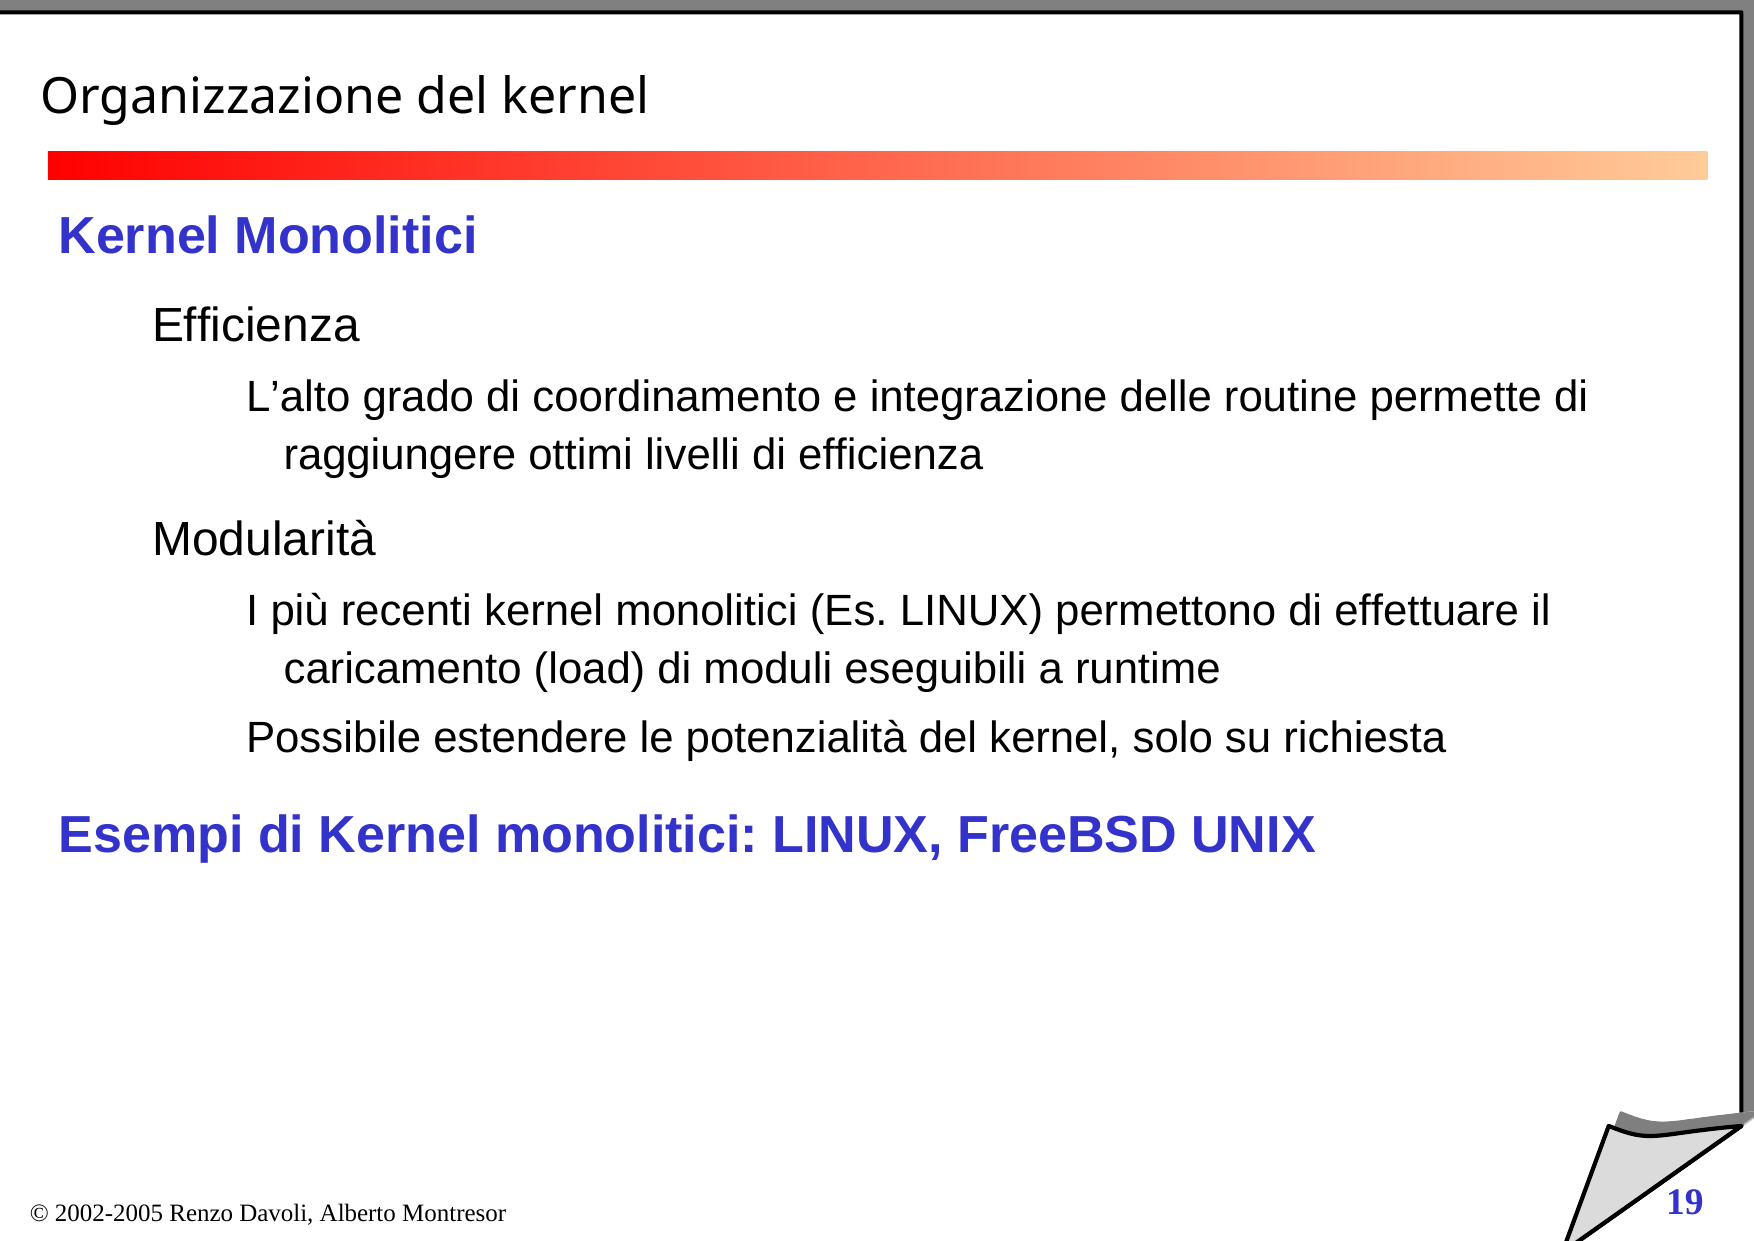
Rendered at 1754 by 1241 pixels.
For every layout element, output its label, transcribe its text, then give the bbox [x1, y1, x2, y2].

title Organizzazione del kernel [40, 49, 1714, 144]
list Kernel Monolitici Efficienza L’alto grado di coordinamento e integrazione delle routine permette di raggiungere ottimi livelli di efficienza Modularità I più recenti kernel monolitici (Es. LINUX) permettono di effettuare il caricamento (load) di moduli eseguibili a runtime Possibile estendere le potenzialità del kernel, solo su richiesta Esempi di Kernel monolitici: LINUX, FreeBSD UNIX [58, 206, 1696, 885]
